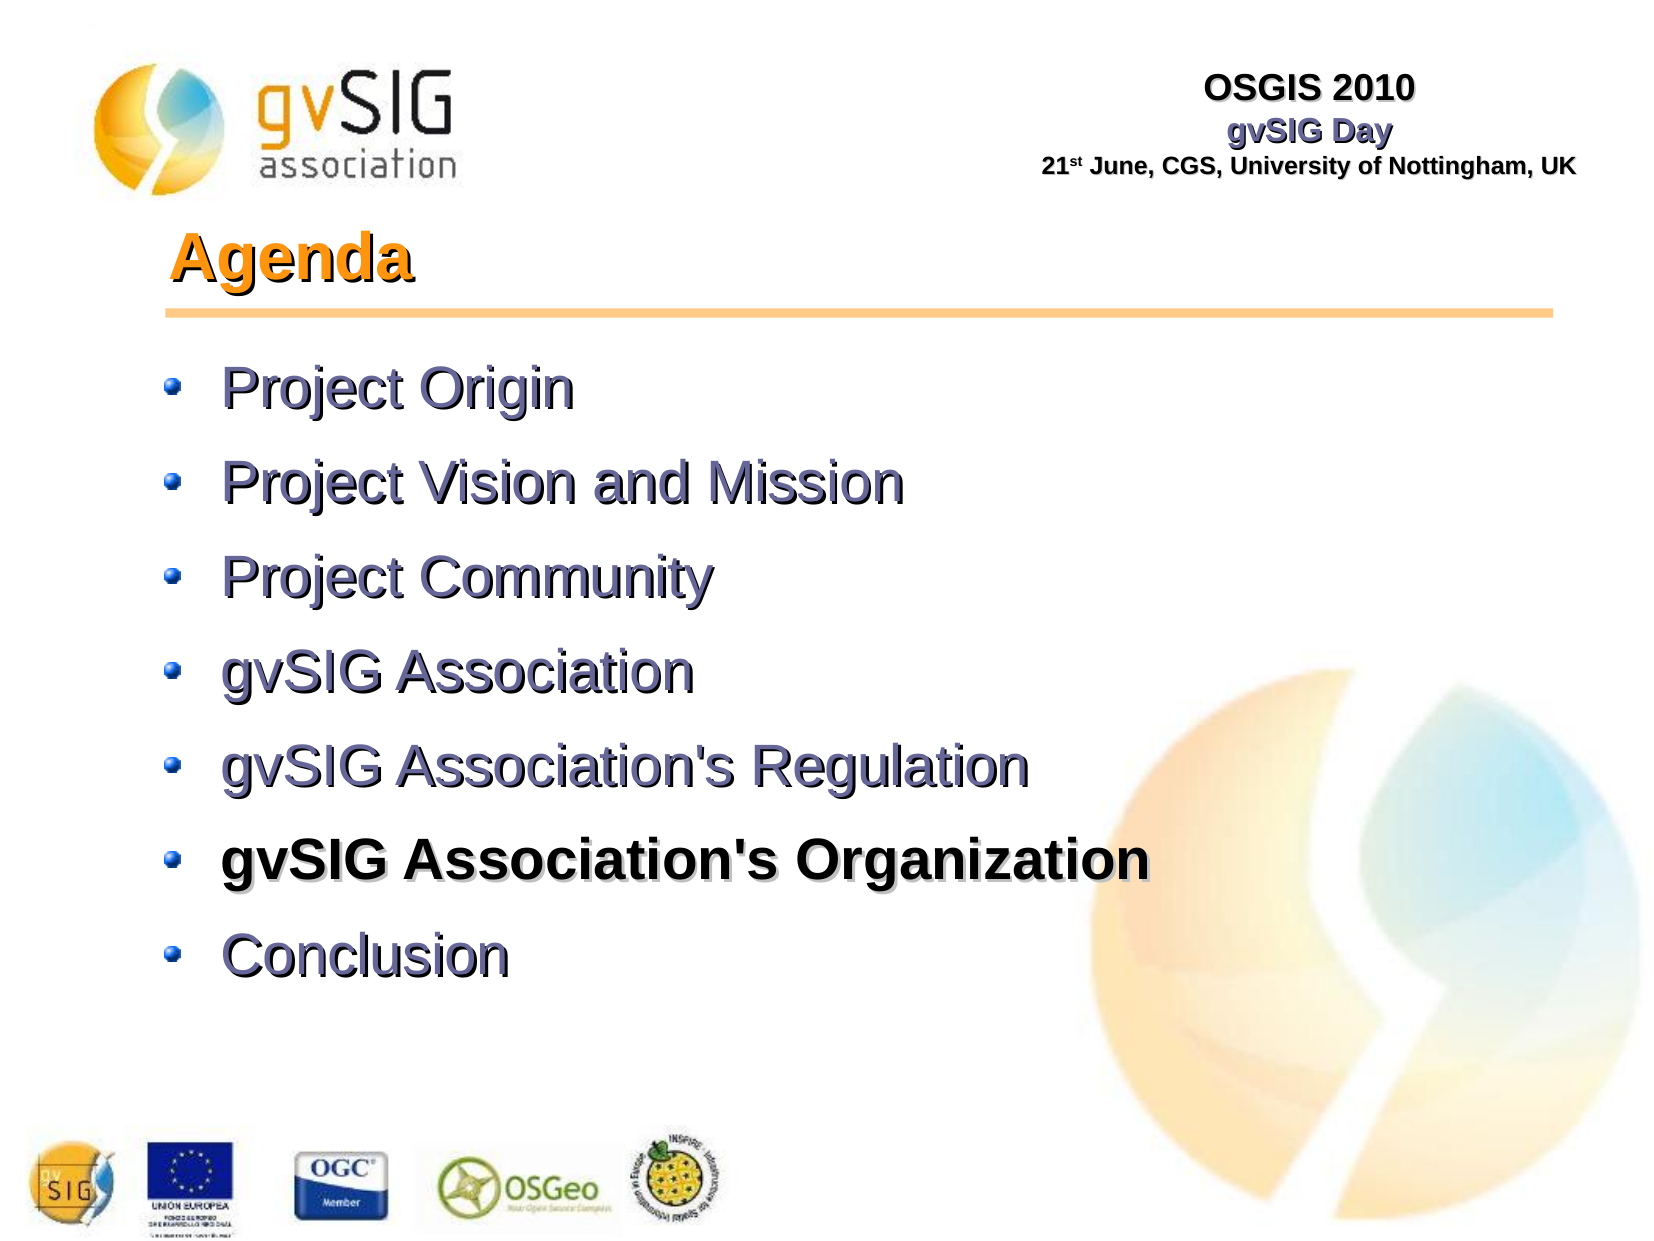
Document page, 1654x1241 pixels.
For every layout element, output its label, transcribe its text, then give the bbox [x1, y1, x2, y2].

text_box Agenda [153, 211, 569, 302]
picture [1, 0, 1654, 1241]
list Project Origin Project Vision and Mission Project Community gvSIG Association gvSIG Association's Regulation gvSIG Association's Organization Conclusion [164, 354, 1359, 1123]
